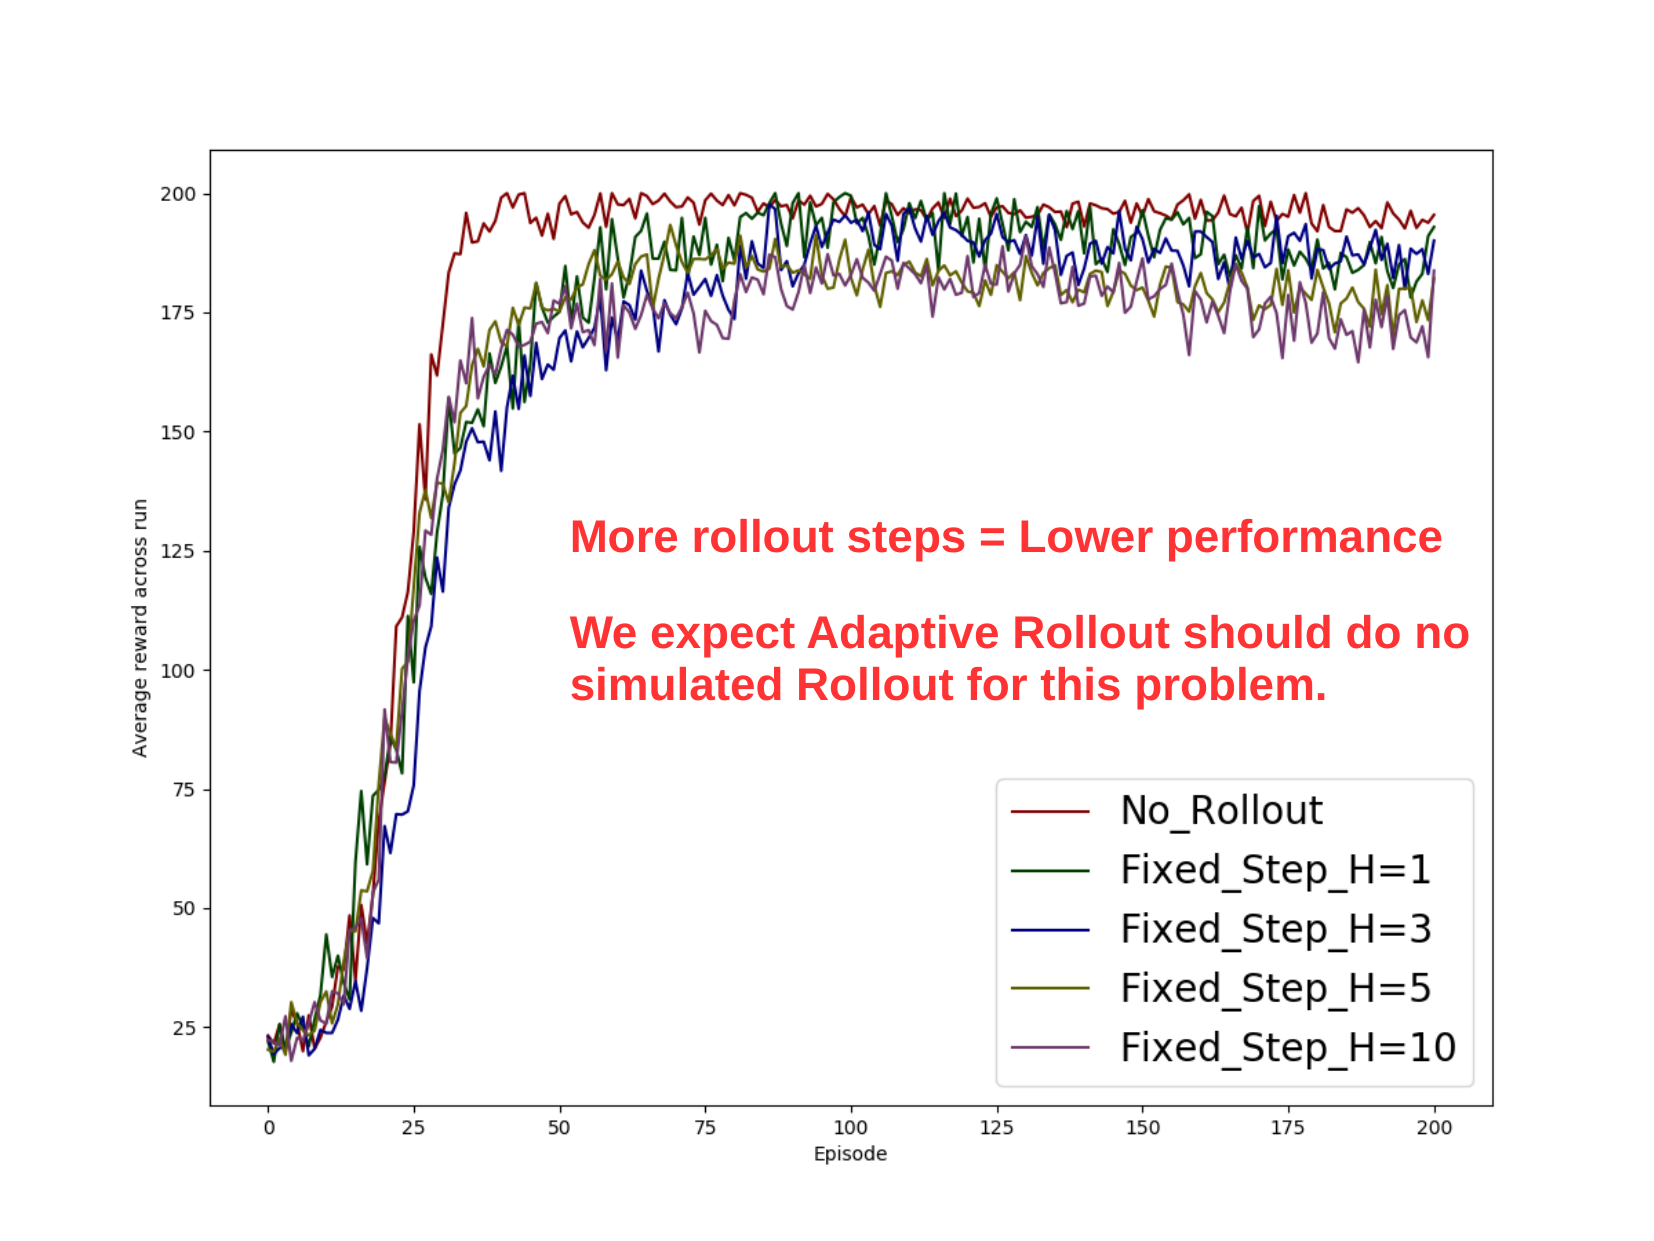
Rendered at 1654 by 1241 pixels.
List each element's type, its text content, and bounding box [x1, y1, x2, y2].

text_box More rollout steps = Lower performance [555, 503, 1471, 572]
picture [3, 1, 1654, 1241]
text_box We expect Adaptive Rollout should do no simulated Rollout for this problem. [555, 600, 1516, 720]
